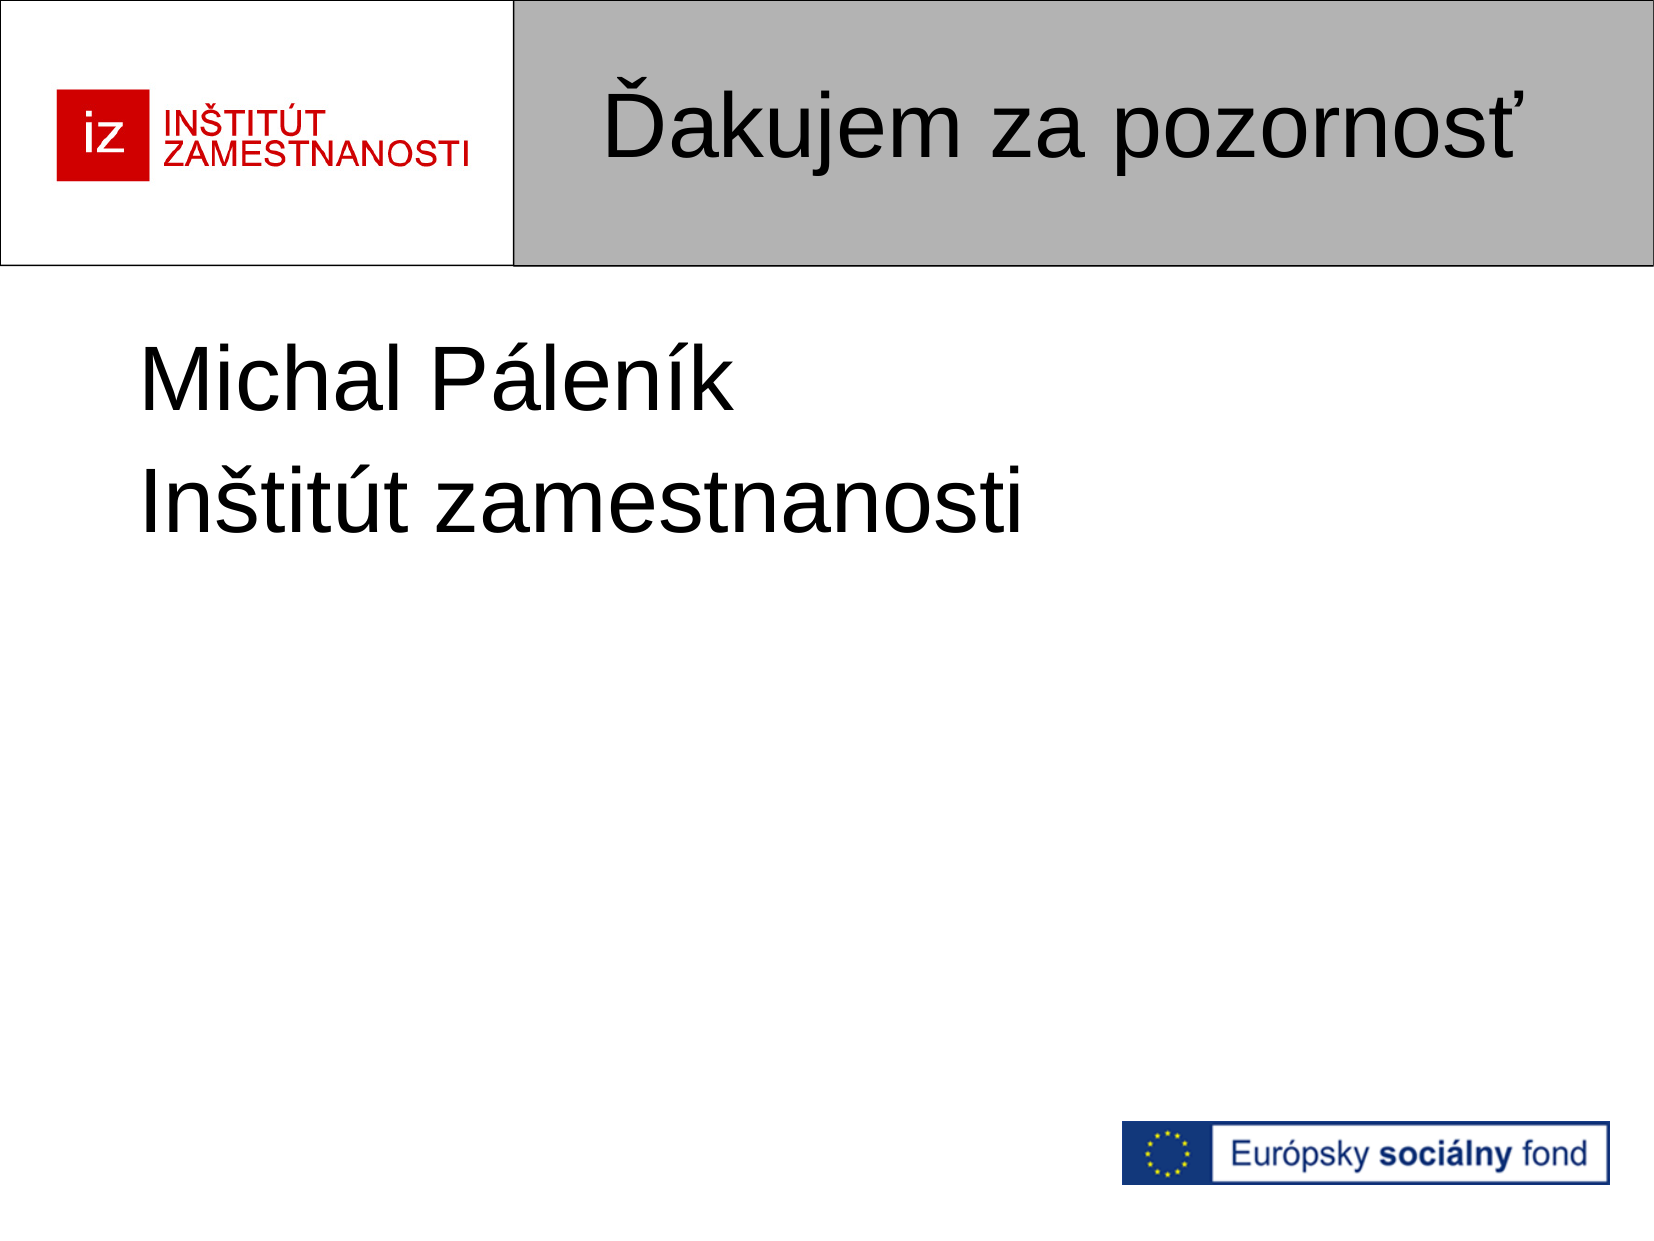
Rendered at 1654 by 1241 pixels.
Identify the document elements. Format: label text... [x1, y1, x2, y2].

picture [5, 8, 512, 257]
list Michal Páleník Inštitút zamestnanosti [121, 344, 1533, 1127]
picture [1122, 1121, 1610, 1185]
title Ďakujem za pozornosť [561, 29, 1565, 237]
